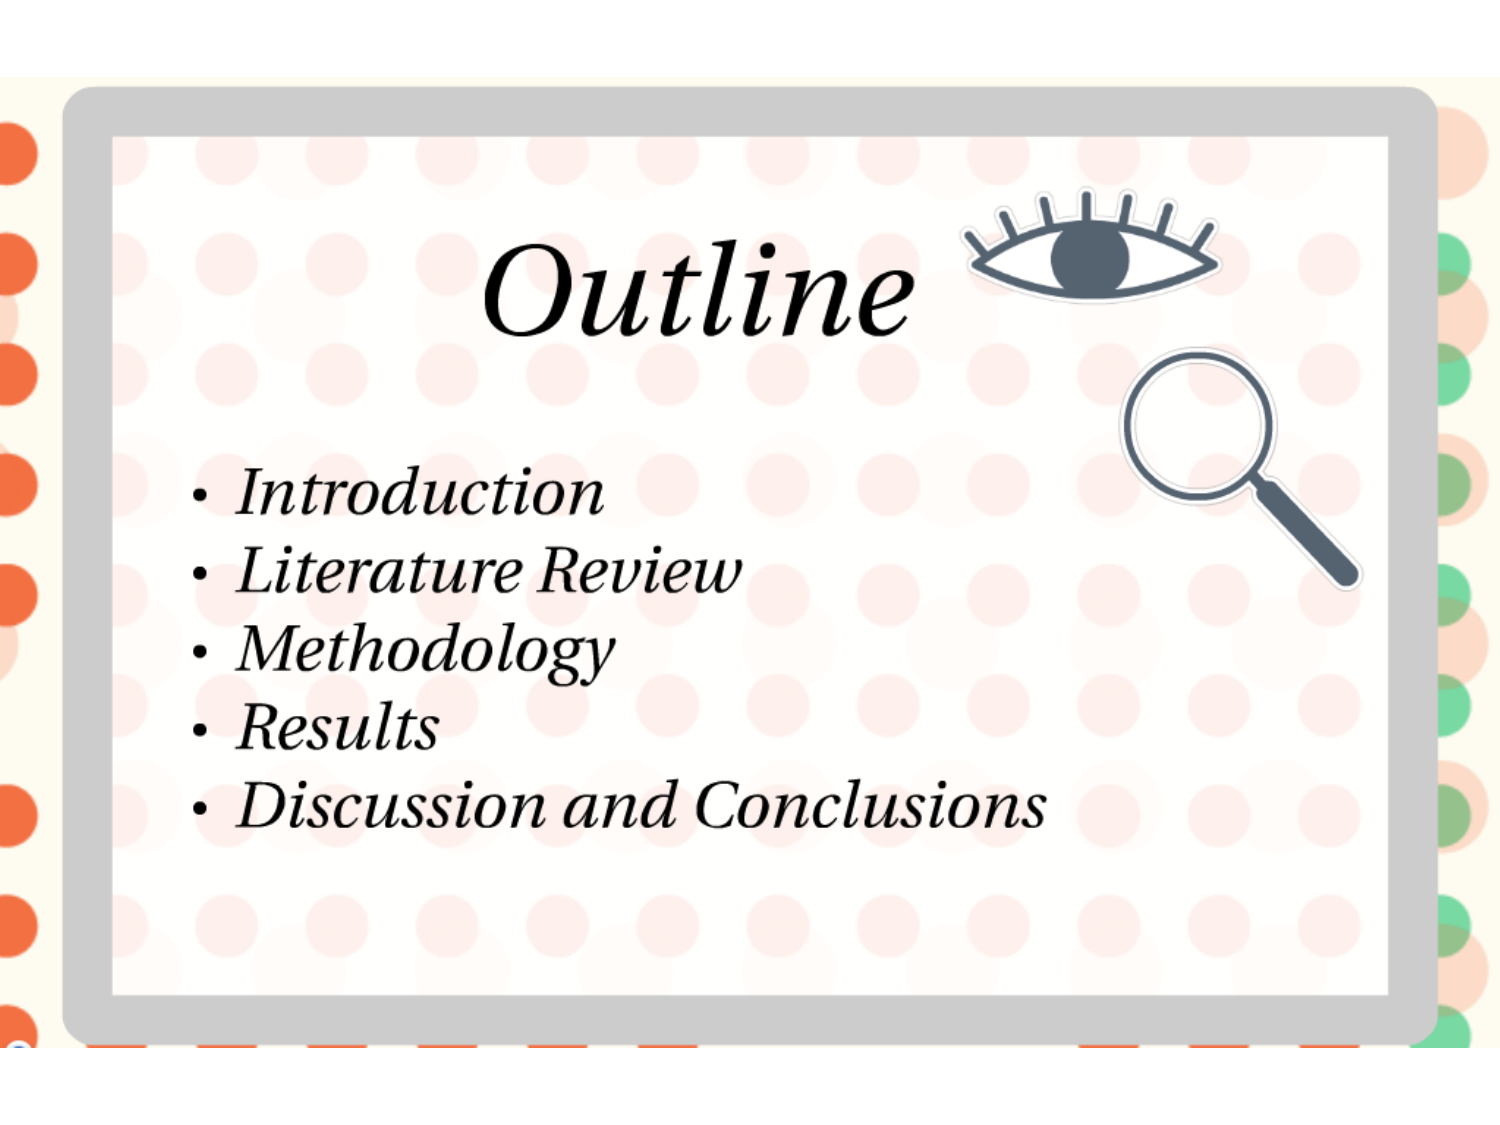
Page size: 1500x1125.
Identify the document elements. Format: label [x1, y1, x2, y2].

picture [0, 77, 1500, 1048]
